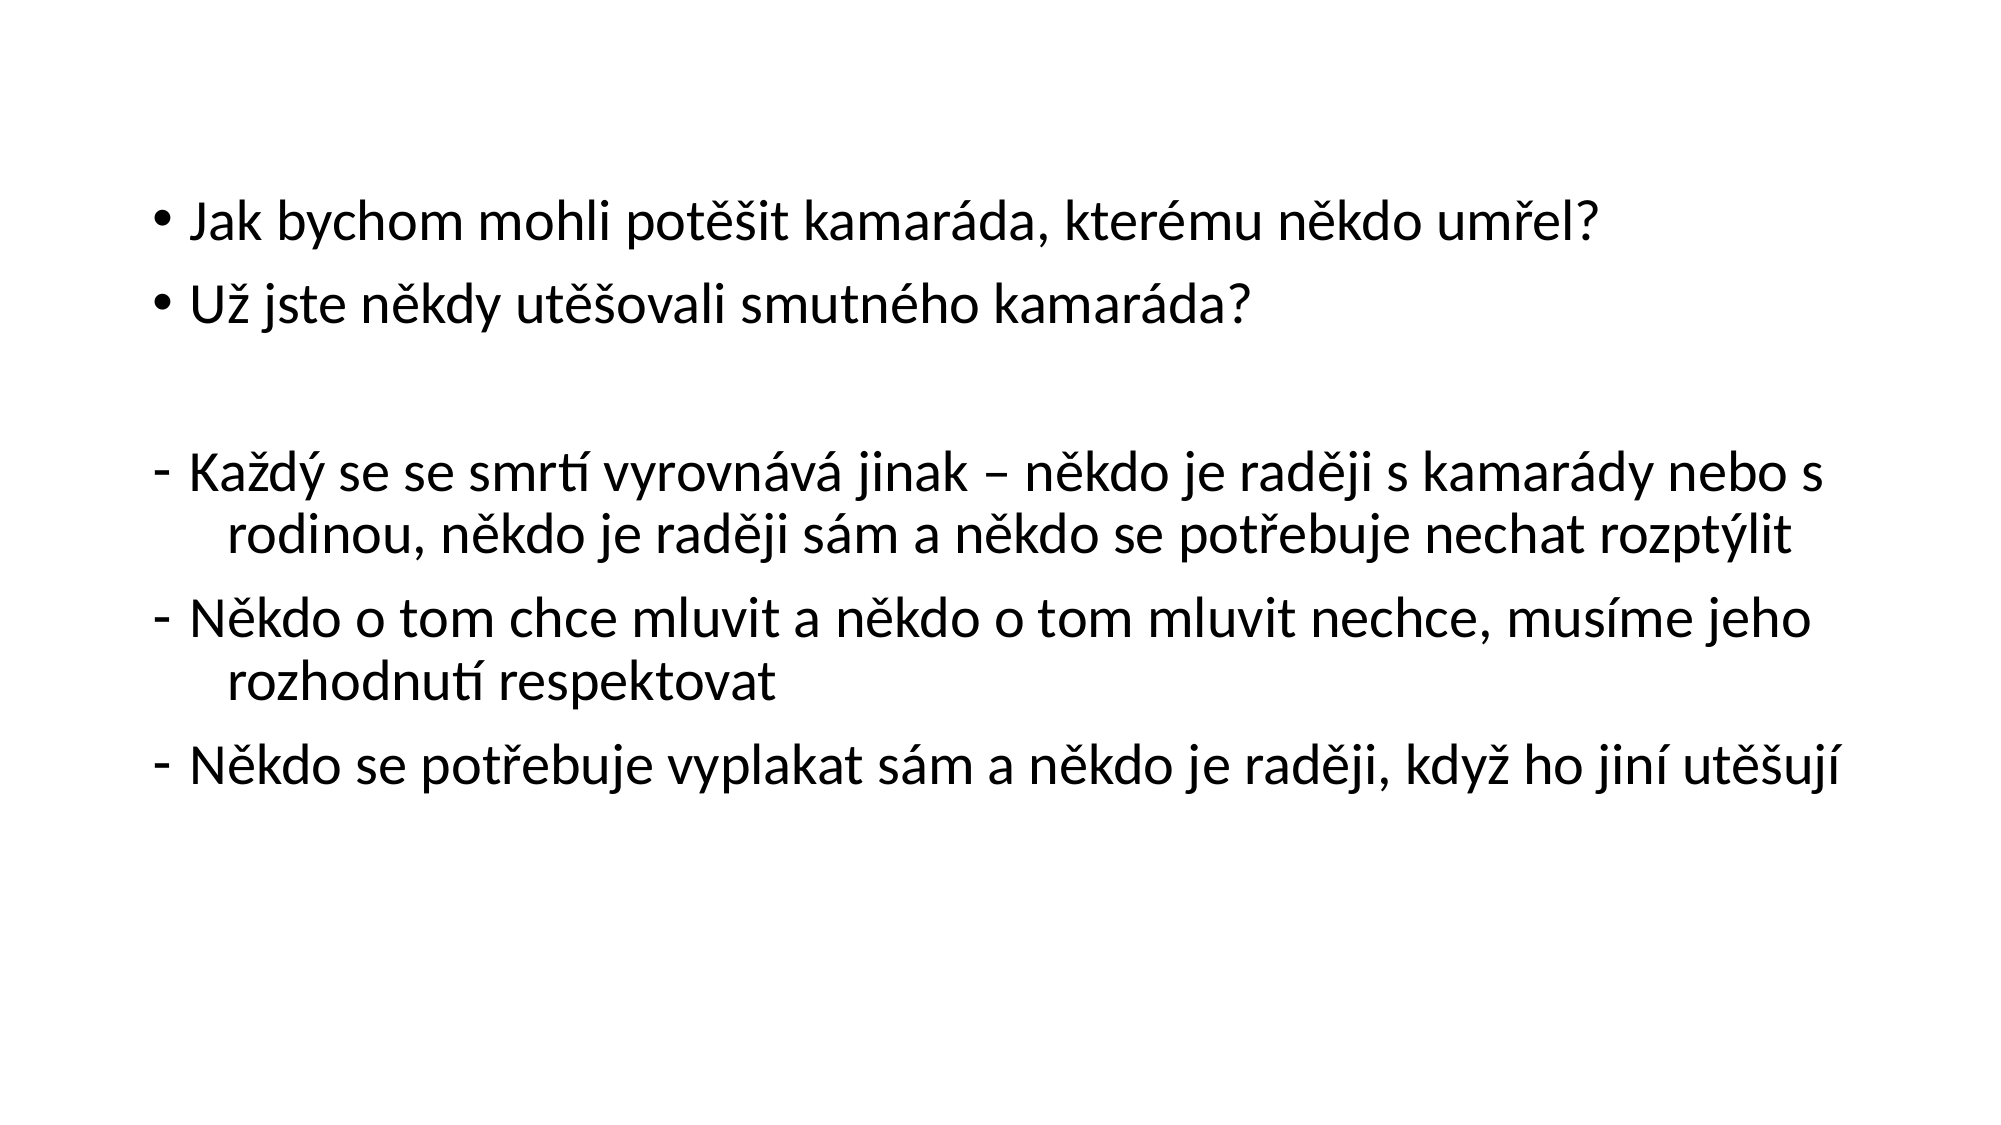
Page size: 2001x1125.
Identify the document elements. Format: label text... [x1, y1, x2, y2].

list Jak bychom mohli potěšit kamaráda, kterému někdo umřel? Už jste někdy utěšovali smutného kamaráda? Každý se se smrtí vyrovnává jinak – někdo je raději s kamarády nebo s rodinou, někdo je raději sám a někdo se potřebuje nechat rozptýlit Někdo o tom chce mluvit a někdo o tom mluvit nechce, musíme jeho rozhodnutí respektovat Někdo se potřebuje vyplakat sám a někdo je raději, když ho jiní utěšují [137, 182, 1863, 897]
